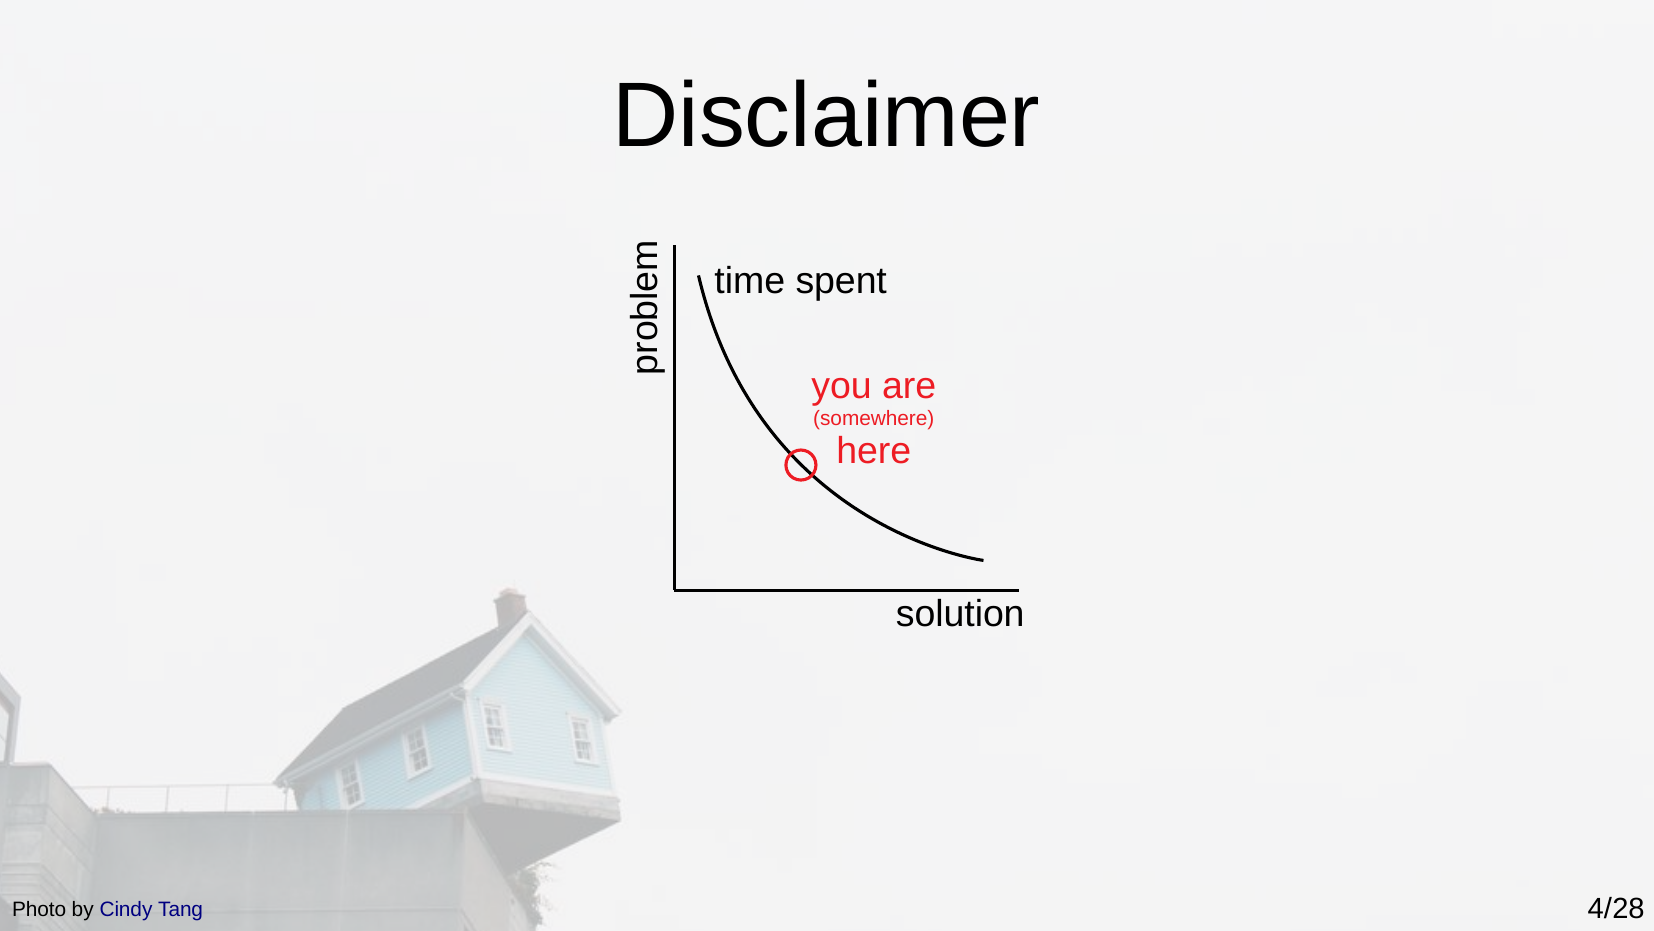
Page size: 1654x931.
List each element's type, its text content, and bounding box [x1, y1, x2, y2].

text_box 13/28 [1472, 884, 1654, 931]
text_box Photo by Cindy Tang [0, 890, 493, 929]
text_box solution [881, 585, 1047, 643]
picture [0, 0, 1654, 931]
text_box problem [615, 224, 675, 390]
title Disclaimer [82, 37, 1571, 193]
text_box time spent [699, 251, 1083, 309]
text_box you are (somewhere) here [723, 357, 1024, 480]
